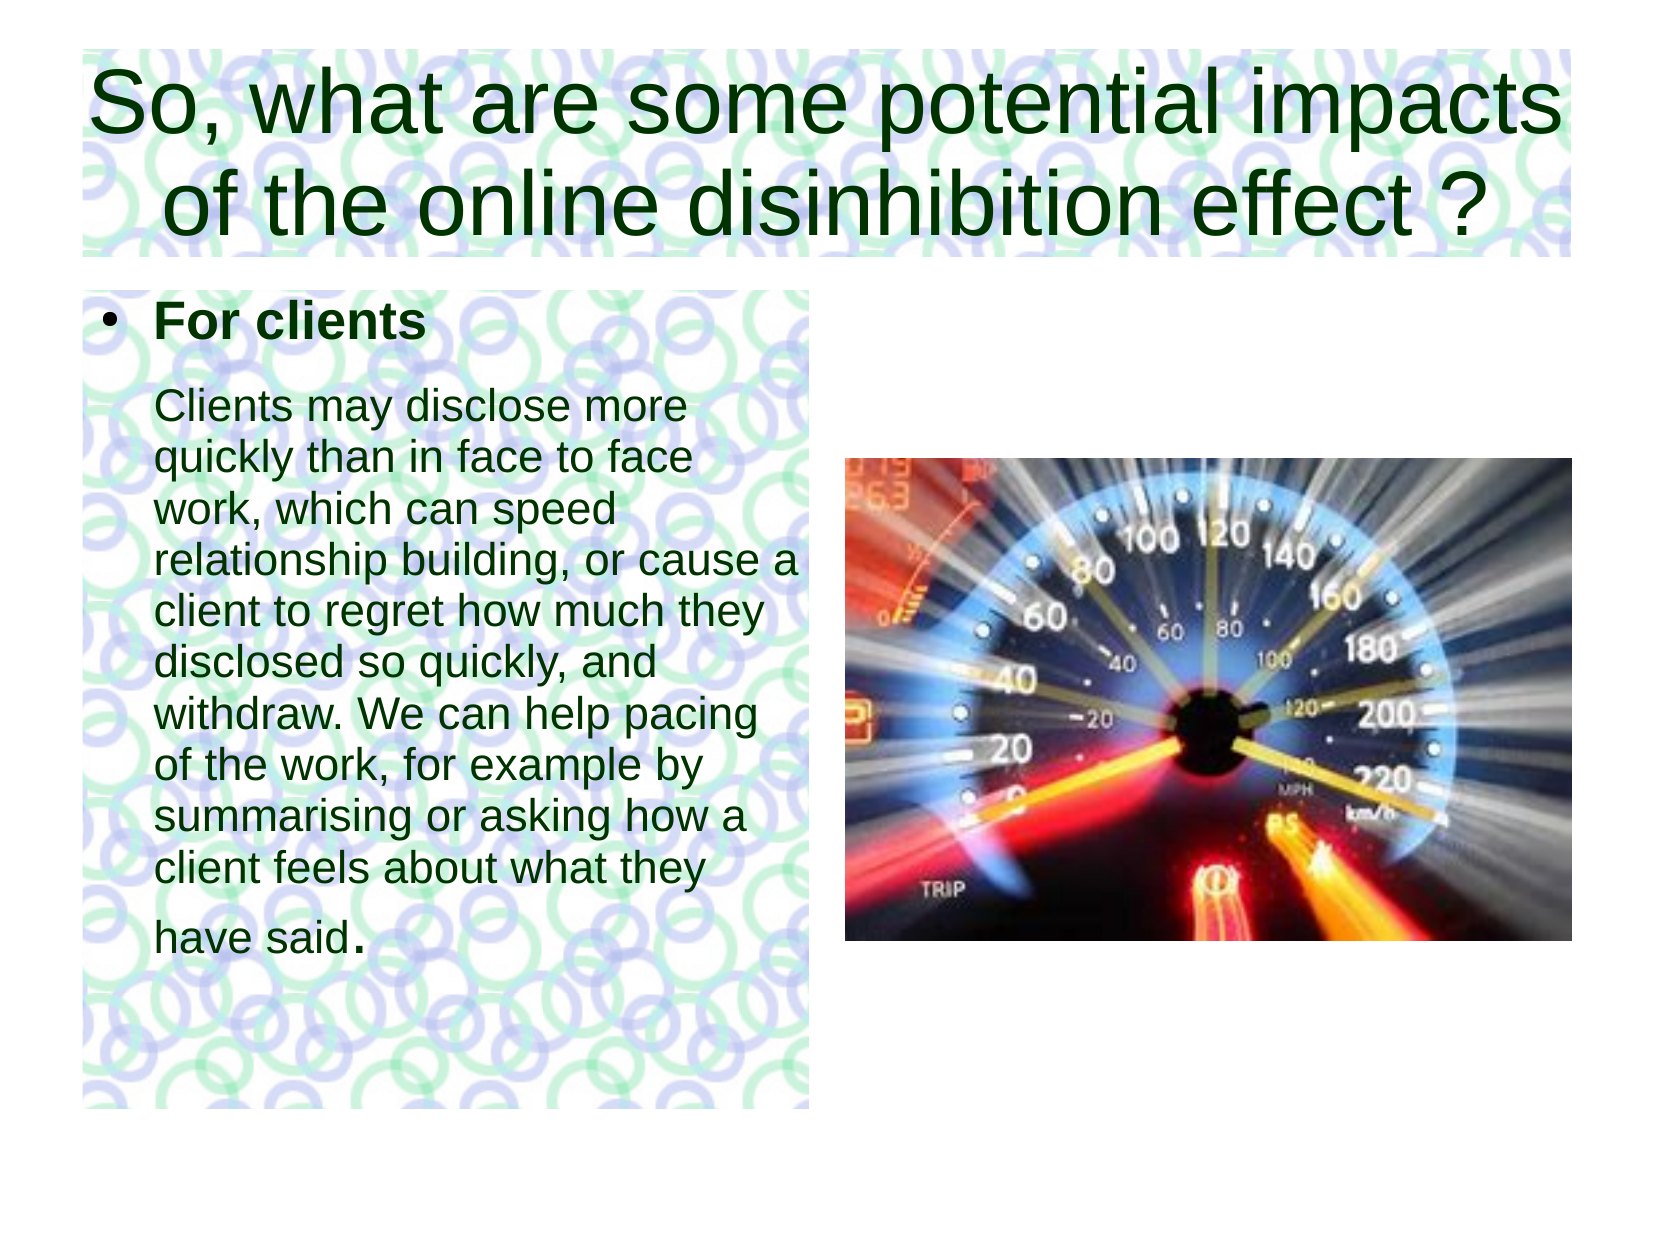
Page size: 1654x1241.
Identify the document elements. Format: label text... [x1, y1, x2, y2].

picture [845, 458, 1572, 941]
title So, what are some potential impacts of the online disinhibition effect ? [82, 49, 1571, 257]
list For clients Clients may disclose more quickly than in face to face work, which can speed relationship building, or cause a client to regret how much they disclosed so quickly, and withdraw. We can help pacing of the work, for example by summarising or asking how a client feels about what they have said. [82, 290, 809, 1109]
